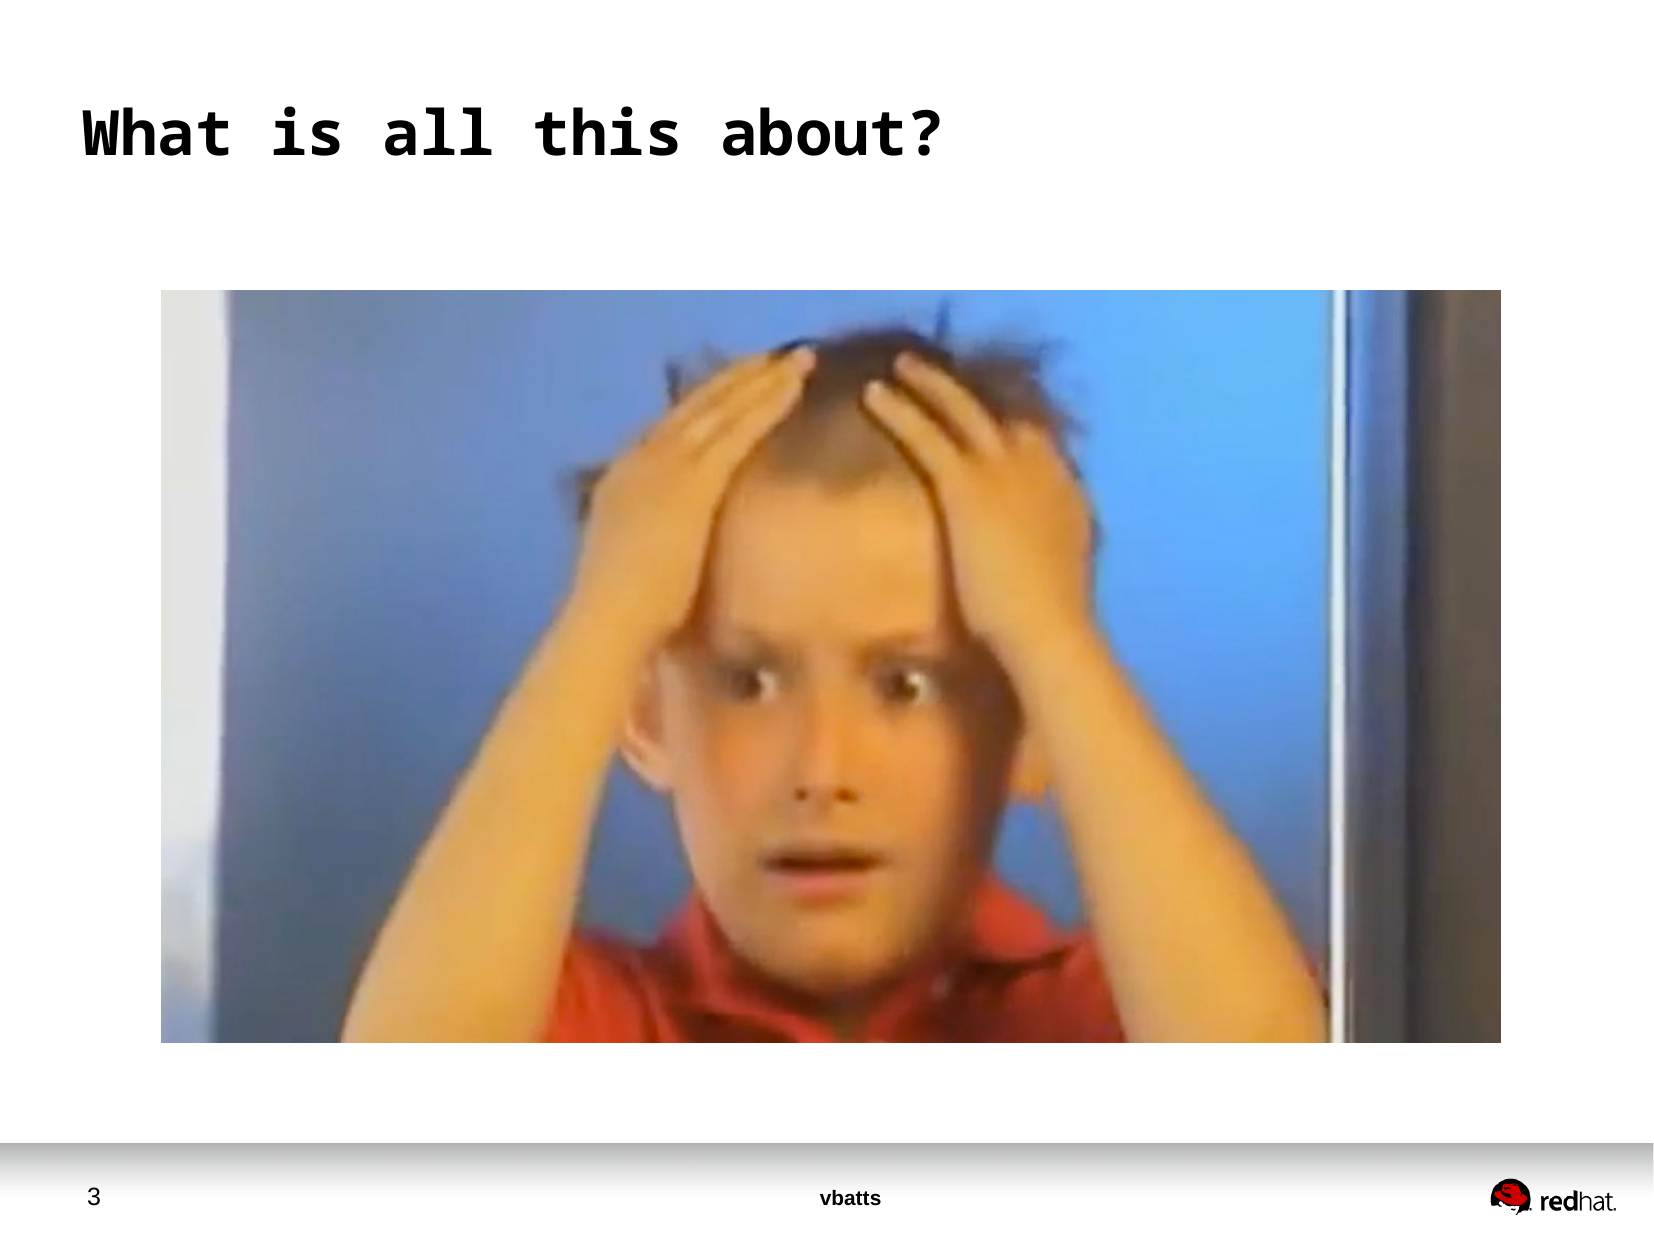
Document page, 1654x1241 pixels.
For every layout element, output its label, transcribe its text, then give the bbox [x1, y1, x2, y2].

picture [0, 1143, 1654, 1241]
picture [161, 290, 1501, 1043]
title What is all this about? [82, 37, 1571, 226]
